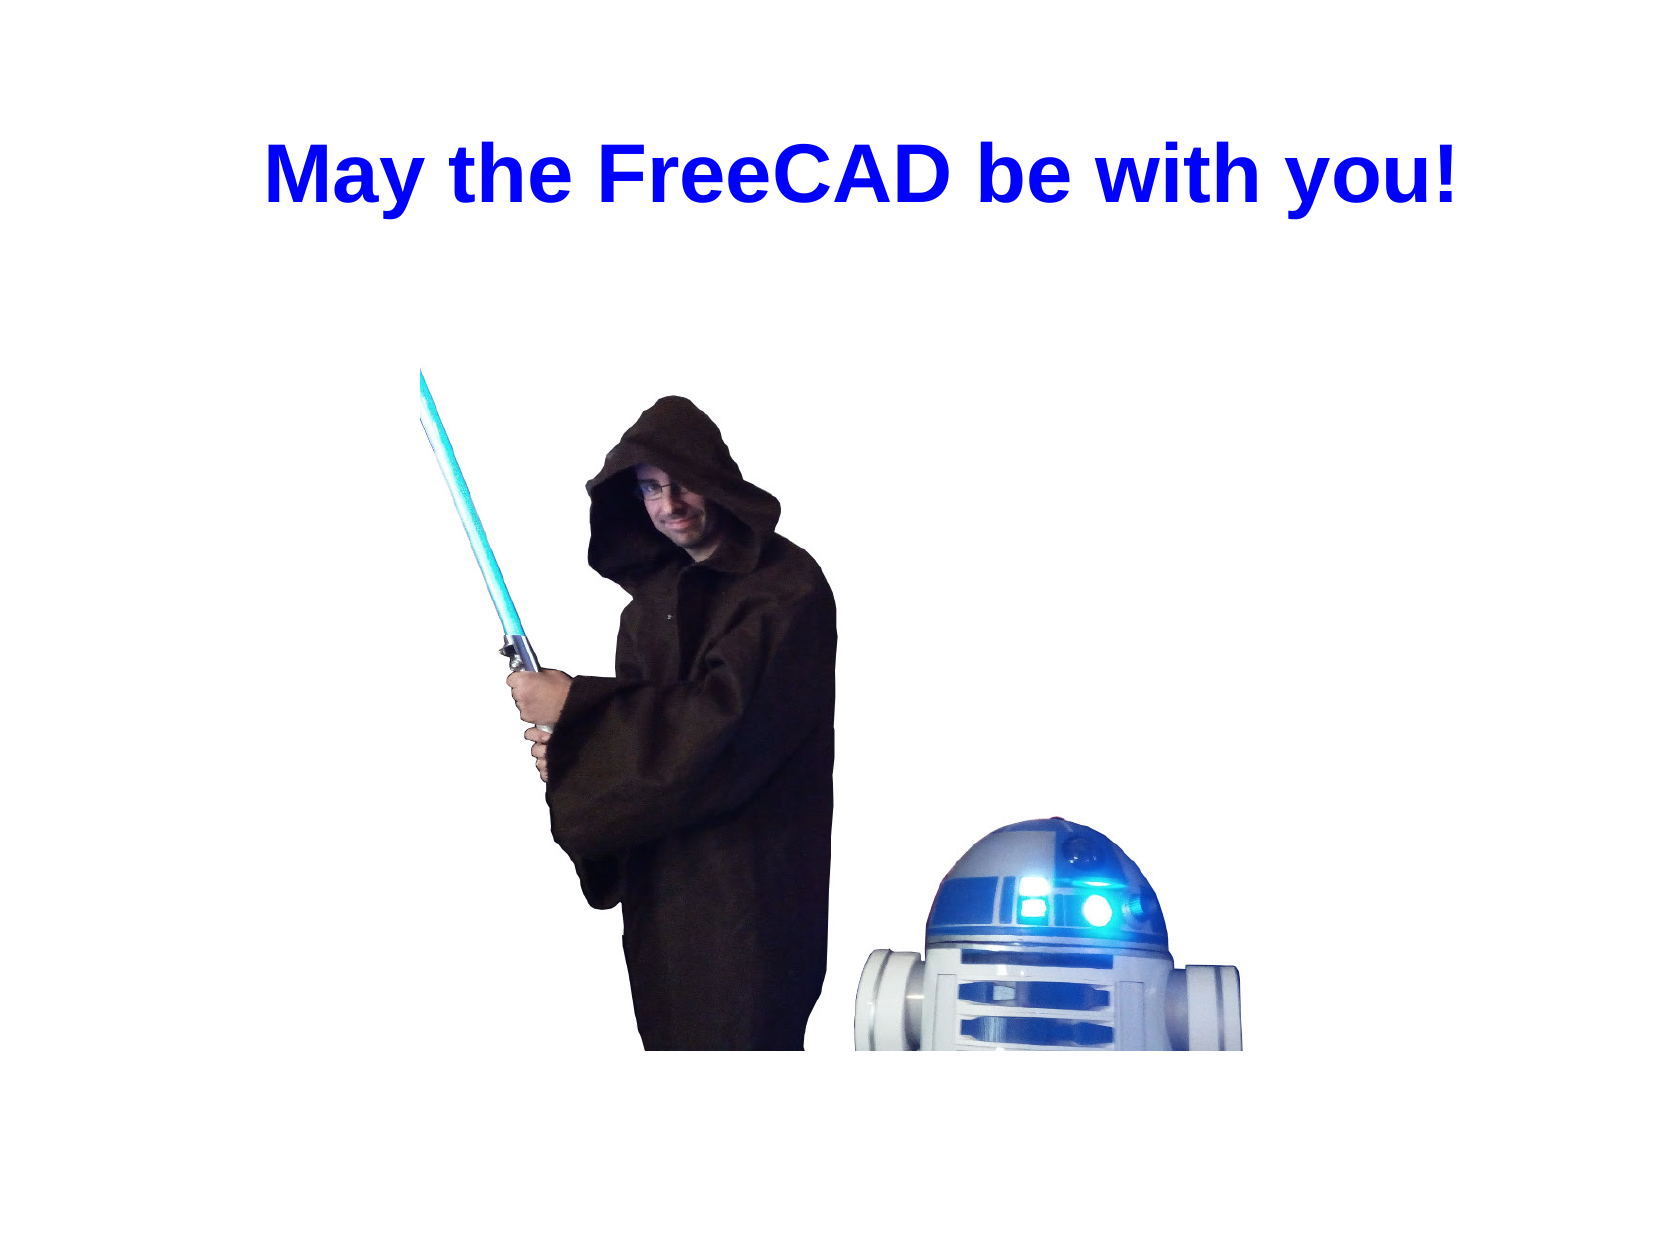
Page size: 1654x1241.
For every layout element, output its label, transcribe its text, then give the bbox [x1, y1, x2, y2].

picture [420, 341, 1274, 1051]
text_box May the FreeCAD be with you! [165, 120, 1561, 231]
